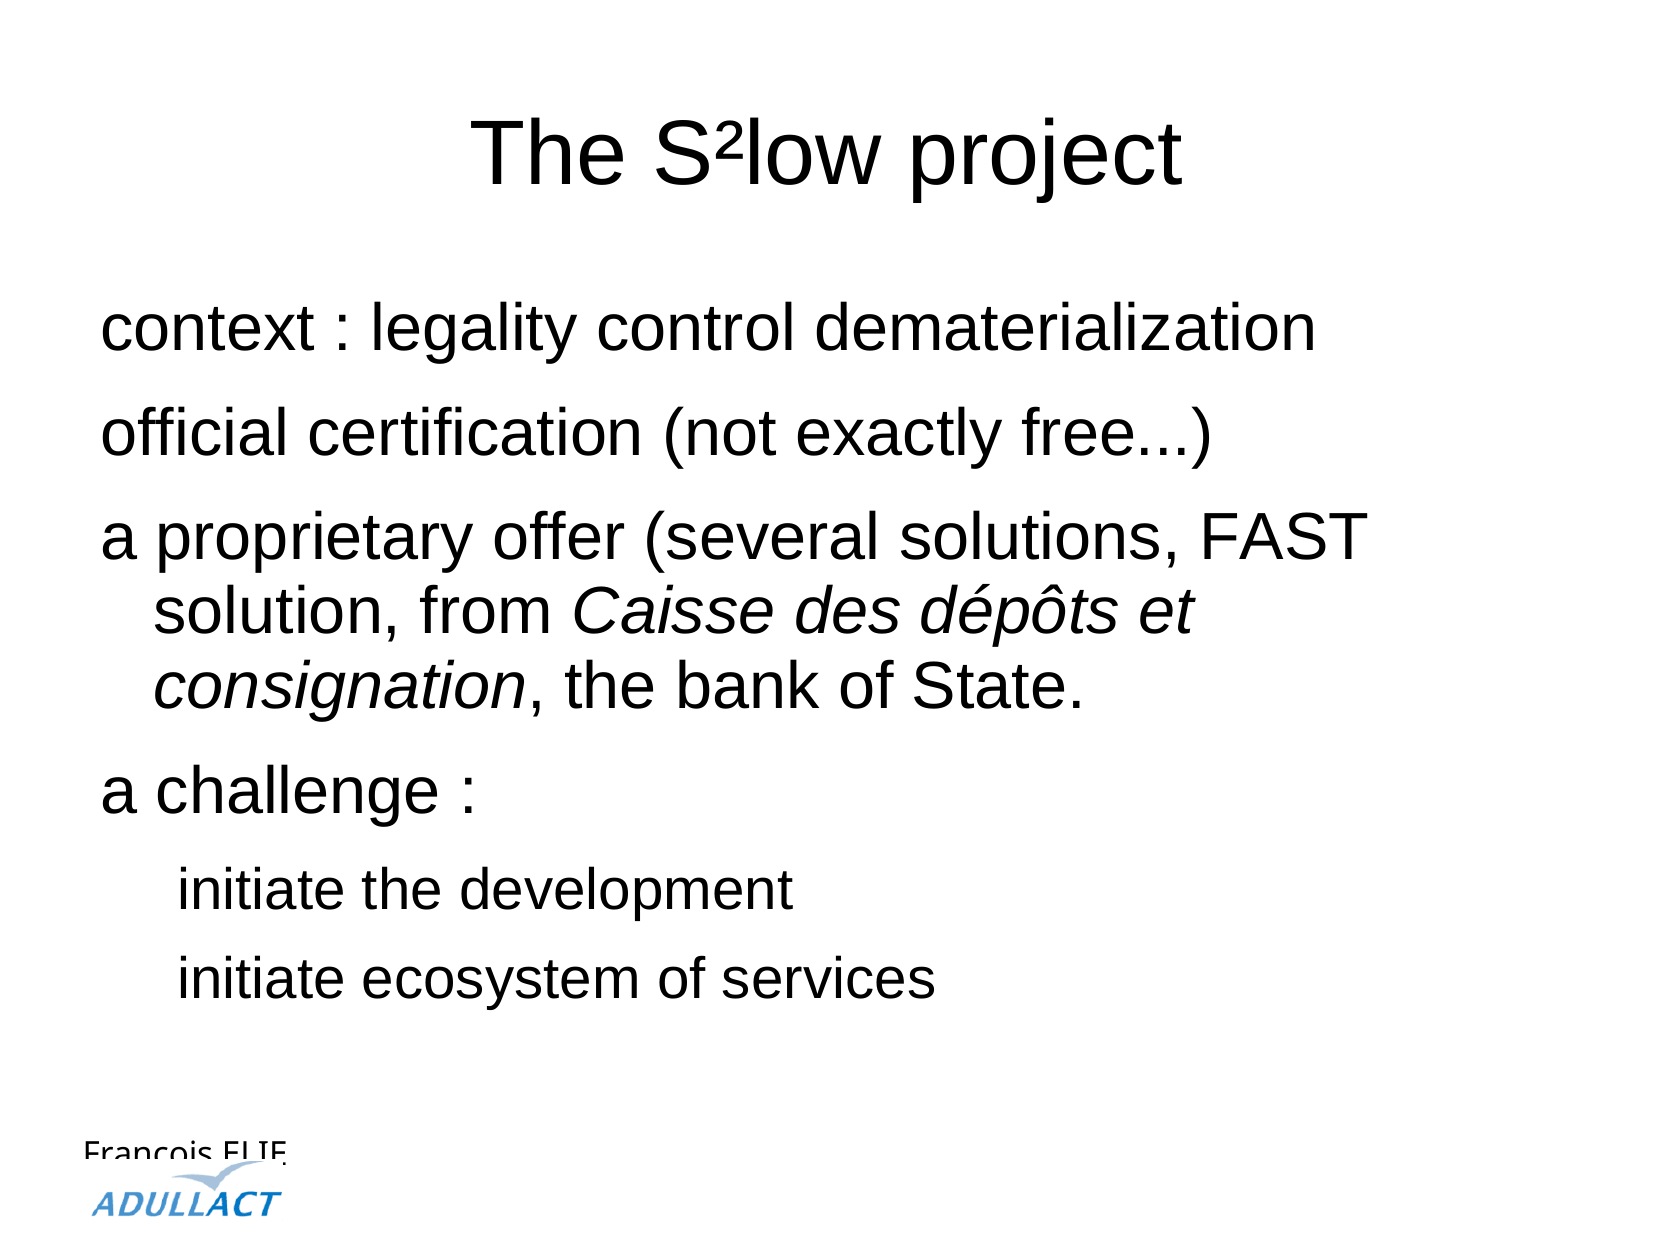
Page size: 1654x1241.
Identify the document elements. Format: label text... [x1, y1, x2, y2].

title The S²low project [82, 49, 1571, 257]
list context : legality control dematerialization official certification (not exactly free...) a proprietary offer (several solutions, FAST solution, from Caisse des dépôts et consignation, the bank of State. a challenge : initiate the development initiate ecosystem of services [82, 290, 1571, 1109]
picture [82, 1159, 283, 1221]
